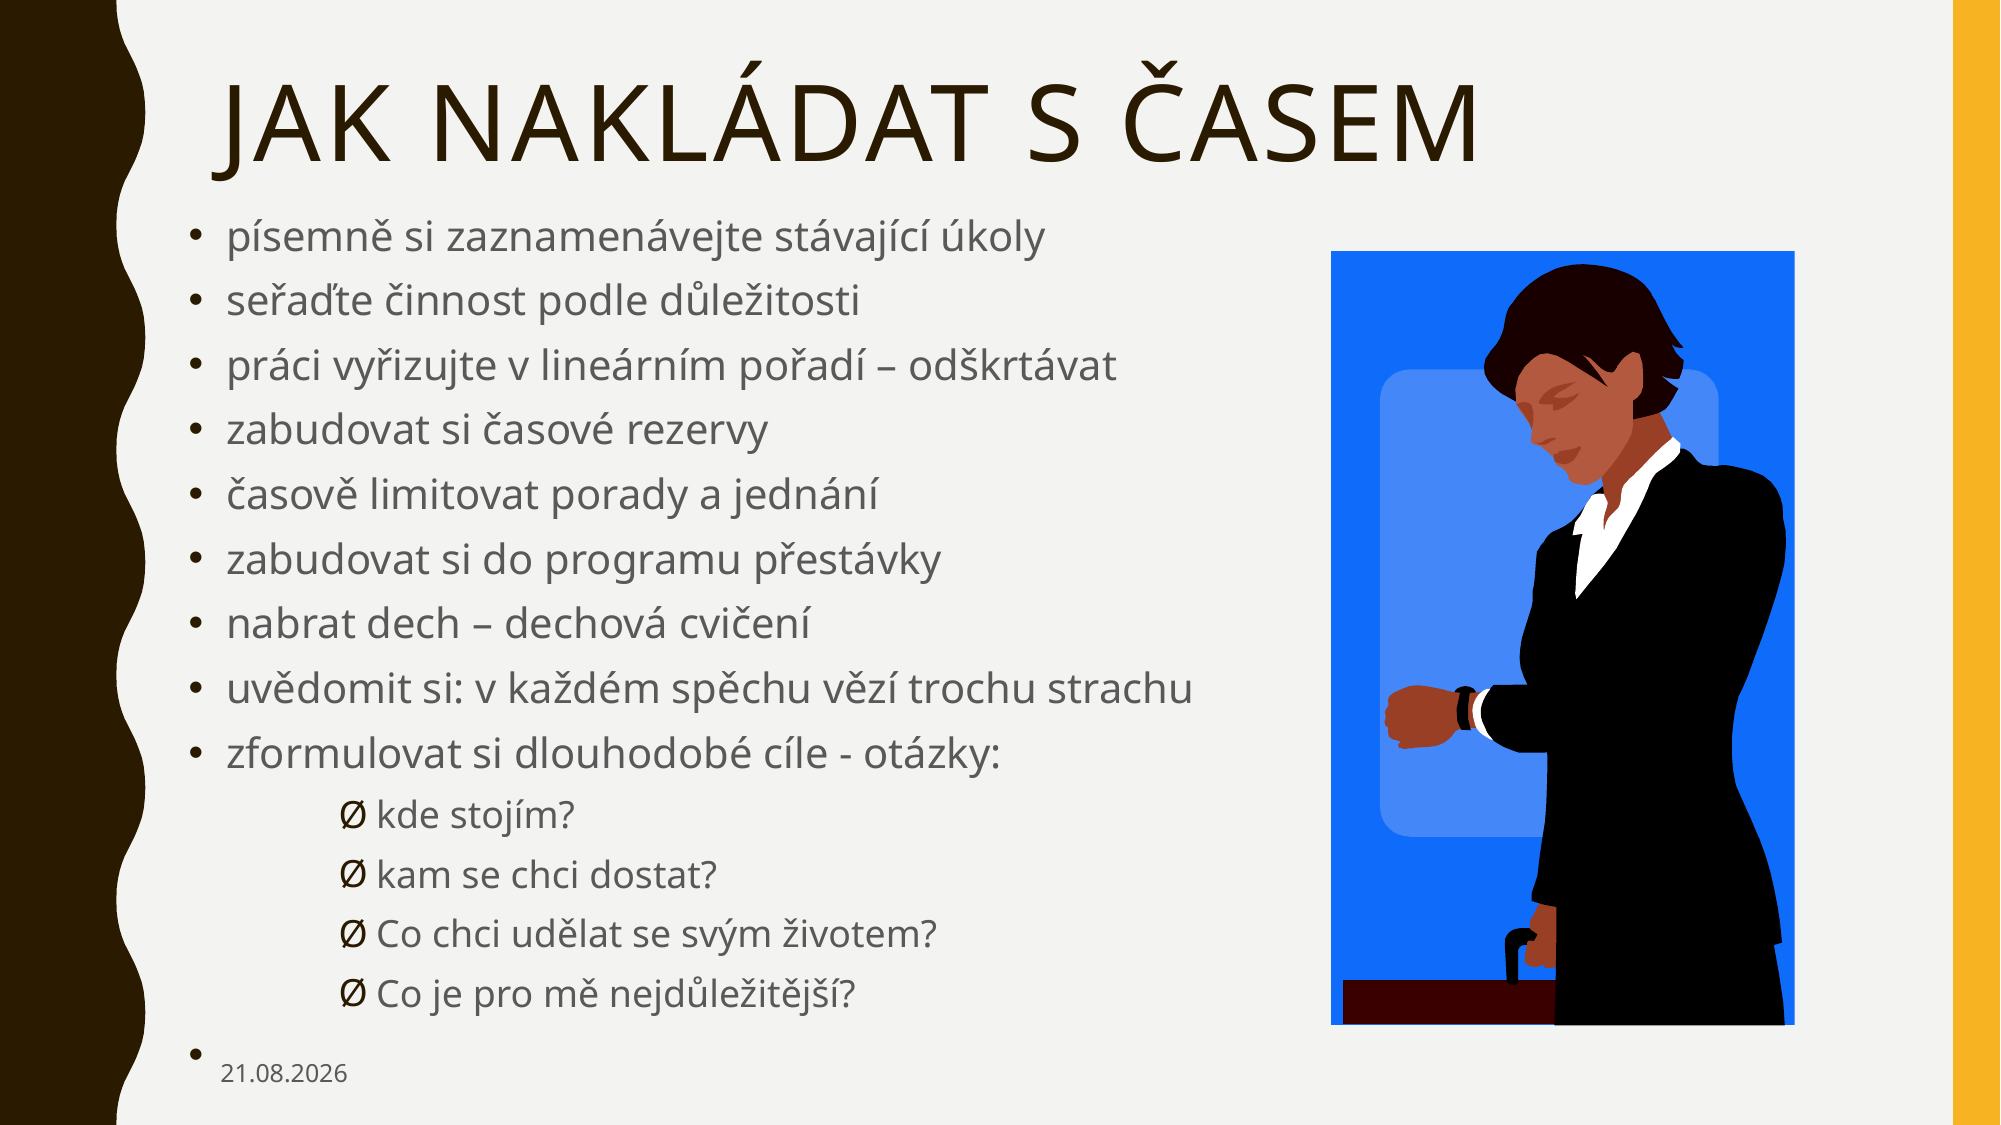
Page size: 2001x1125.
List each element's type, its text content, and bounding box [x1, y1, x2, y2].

list písemně si zaznamenávejte stávající úkoly seřaďte činnost podle důležitosti práci vyřizujte v lineárním pořadí – odškrtávat zabudovat si časové rezervy časově limitovat porady a jednání zabudovat si do programu přestávky nabrat dech – dechová cvičení uvědomit si: v každém spěchu vězí trochu strachu zformulovat si dlouhodobé cíle - otázky: kde stojím? kam se chci dostat? Co chci udělat se svým životem? Co je pro mě nejdůležitější? [173, 201, 1446, 1075]
title Jak nakládat s časem [205, 62, 1876, 308]
text_box 19.02.2020 [205, 1045, 588, 1104]
picture [1331, 251, 1795, 1026]
